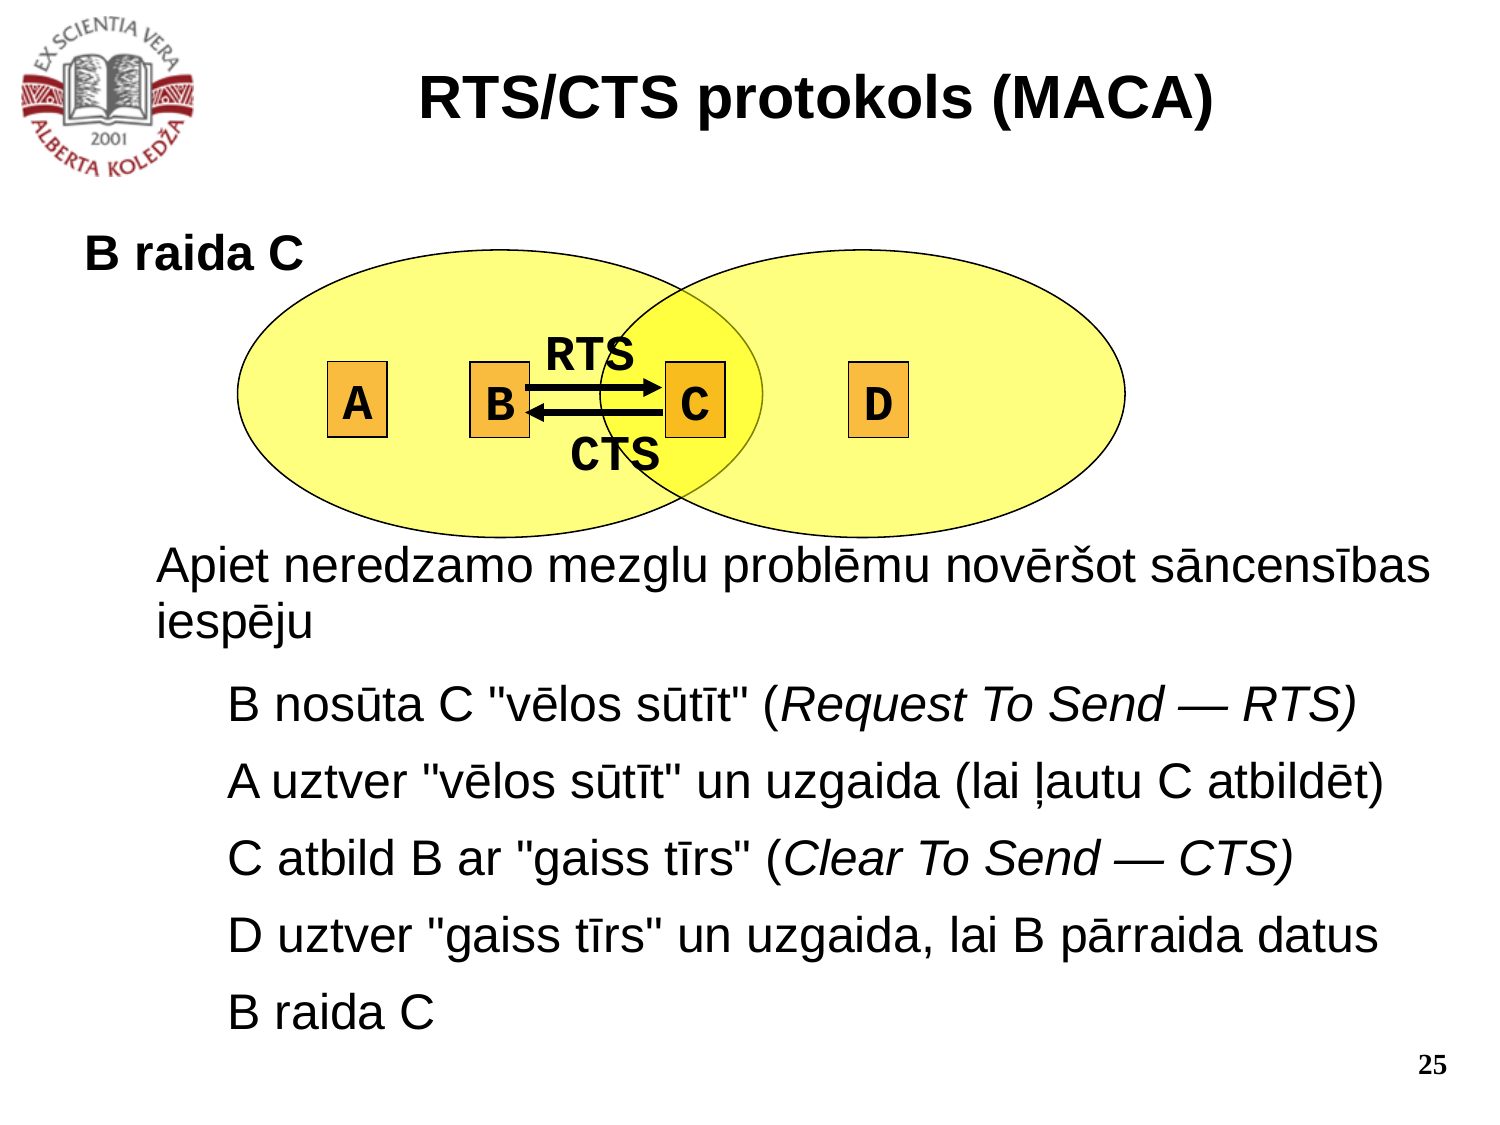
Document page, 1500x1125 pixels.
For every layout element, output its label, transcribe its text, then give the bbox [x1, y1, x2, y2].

list Apiet neredzamo mezglu problēmu novēršot sāncensības iespēju B nosūta C "vēlos sūtīt" (Request To Send — RTS) A uztver "vēlos sūtīt" un uzgaida (lai ļautu C atbildēt) C atbild B ar "gaiss tīrs" (Clear To Send — CTS) D uztver "gaiss tīrs" un uzgaida, lai B pārraida datus B raida C [85, 537, 1436, 1087]
text_box [237, 249, 1126, 537]
text_box B [470, 362, 530, 438]
text_box CTS [555, 412, 676, 488]
text_box RTS [530, 312, 650, 388]
title RTS/CTS protokols (MACA) [187, 44, 1425, 150]
text_box C [665, 362, 726, 438]
text_box A [327, 361, 388, 437]
text_box <skaitlis> [1312, 1037, 1463, 1101]
text_box D [848, 362, 909, 438]
picture [21, 16, 194, 177]
text_box B raida C [70, 212, 320, 288]
